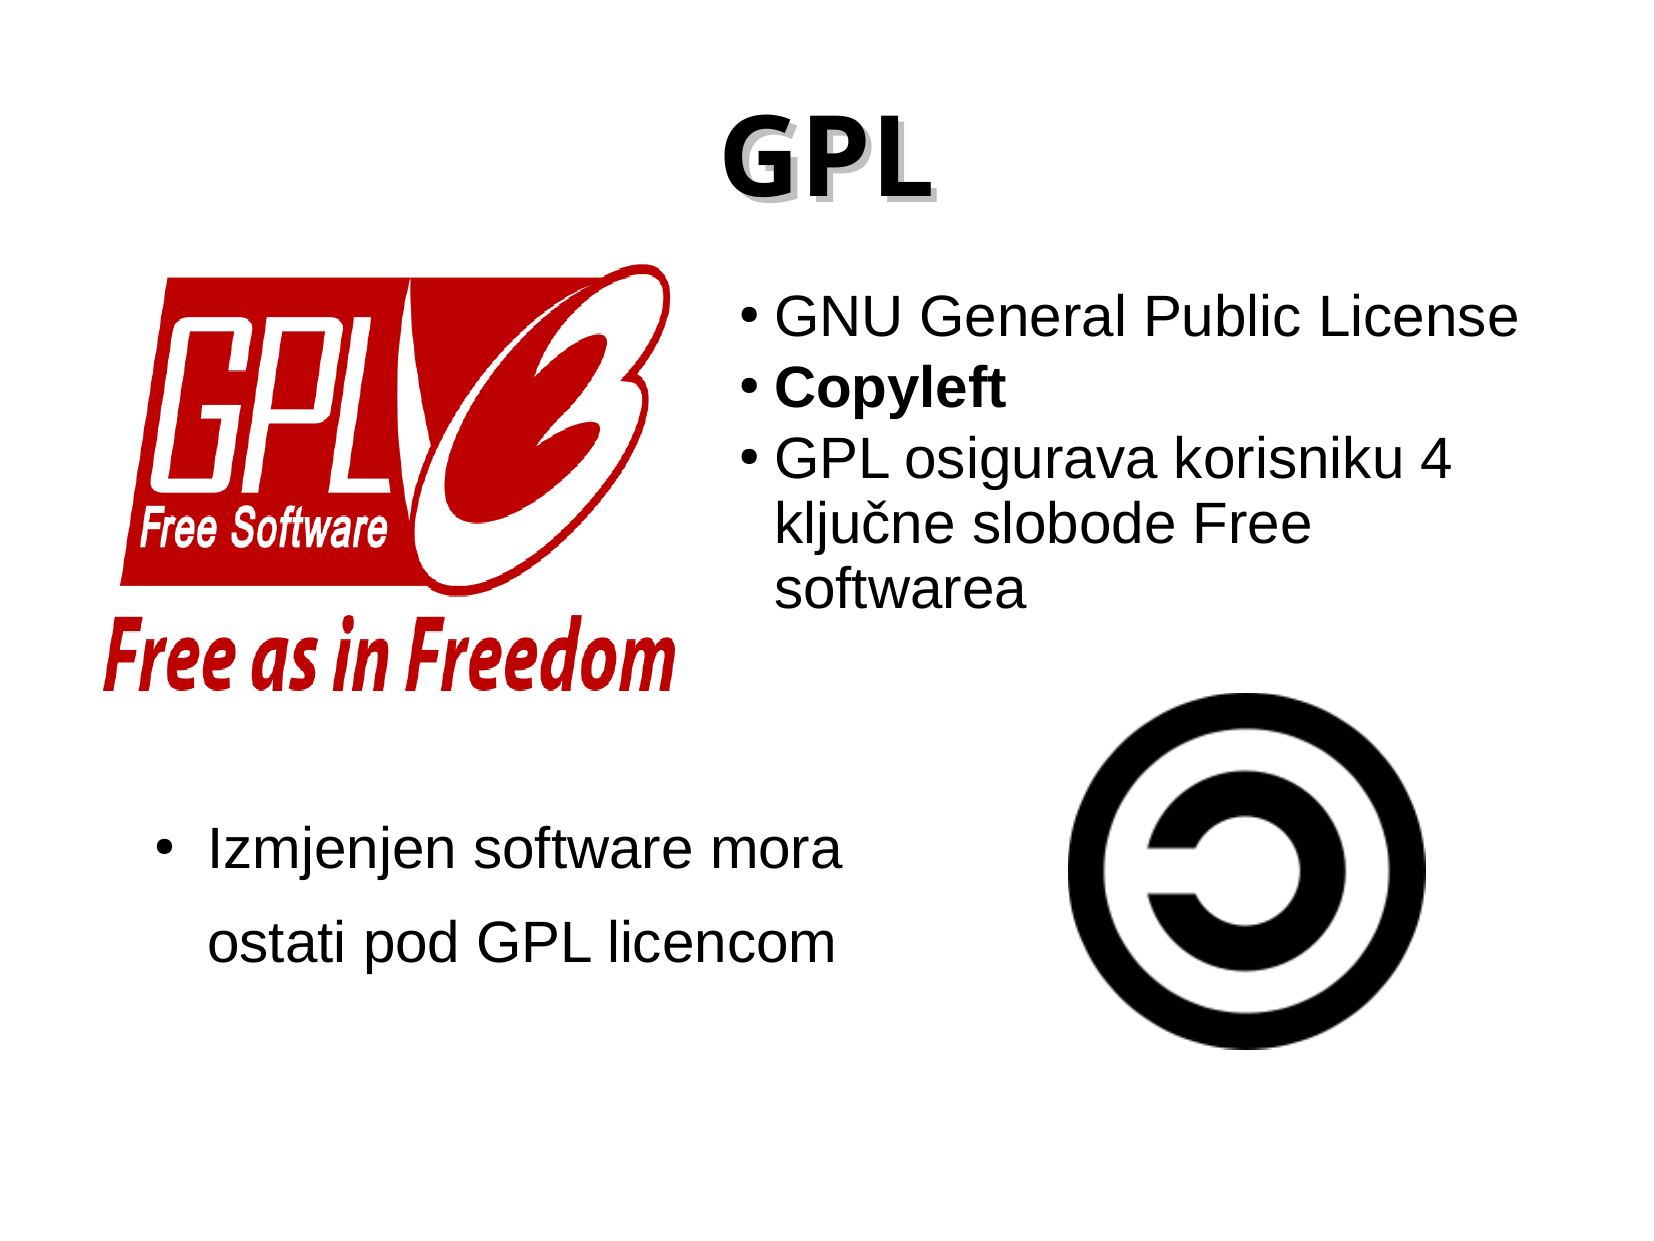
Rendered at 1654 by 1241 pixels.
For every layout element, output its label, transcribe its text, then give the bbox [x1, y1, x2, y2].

list GNU General Public License Copyleft GPL osigurava korisniku 4 ključne slobode Free softwarea Izmjenjen software mora ostati pod GPL licencom [136, 283, 1538, 1088]
picture [103, 262, 676, 691]
picture [1068, 693, 1426, 1051]
title GPL [82, 56, 1571, 250]
